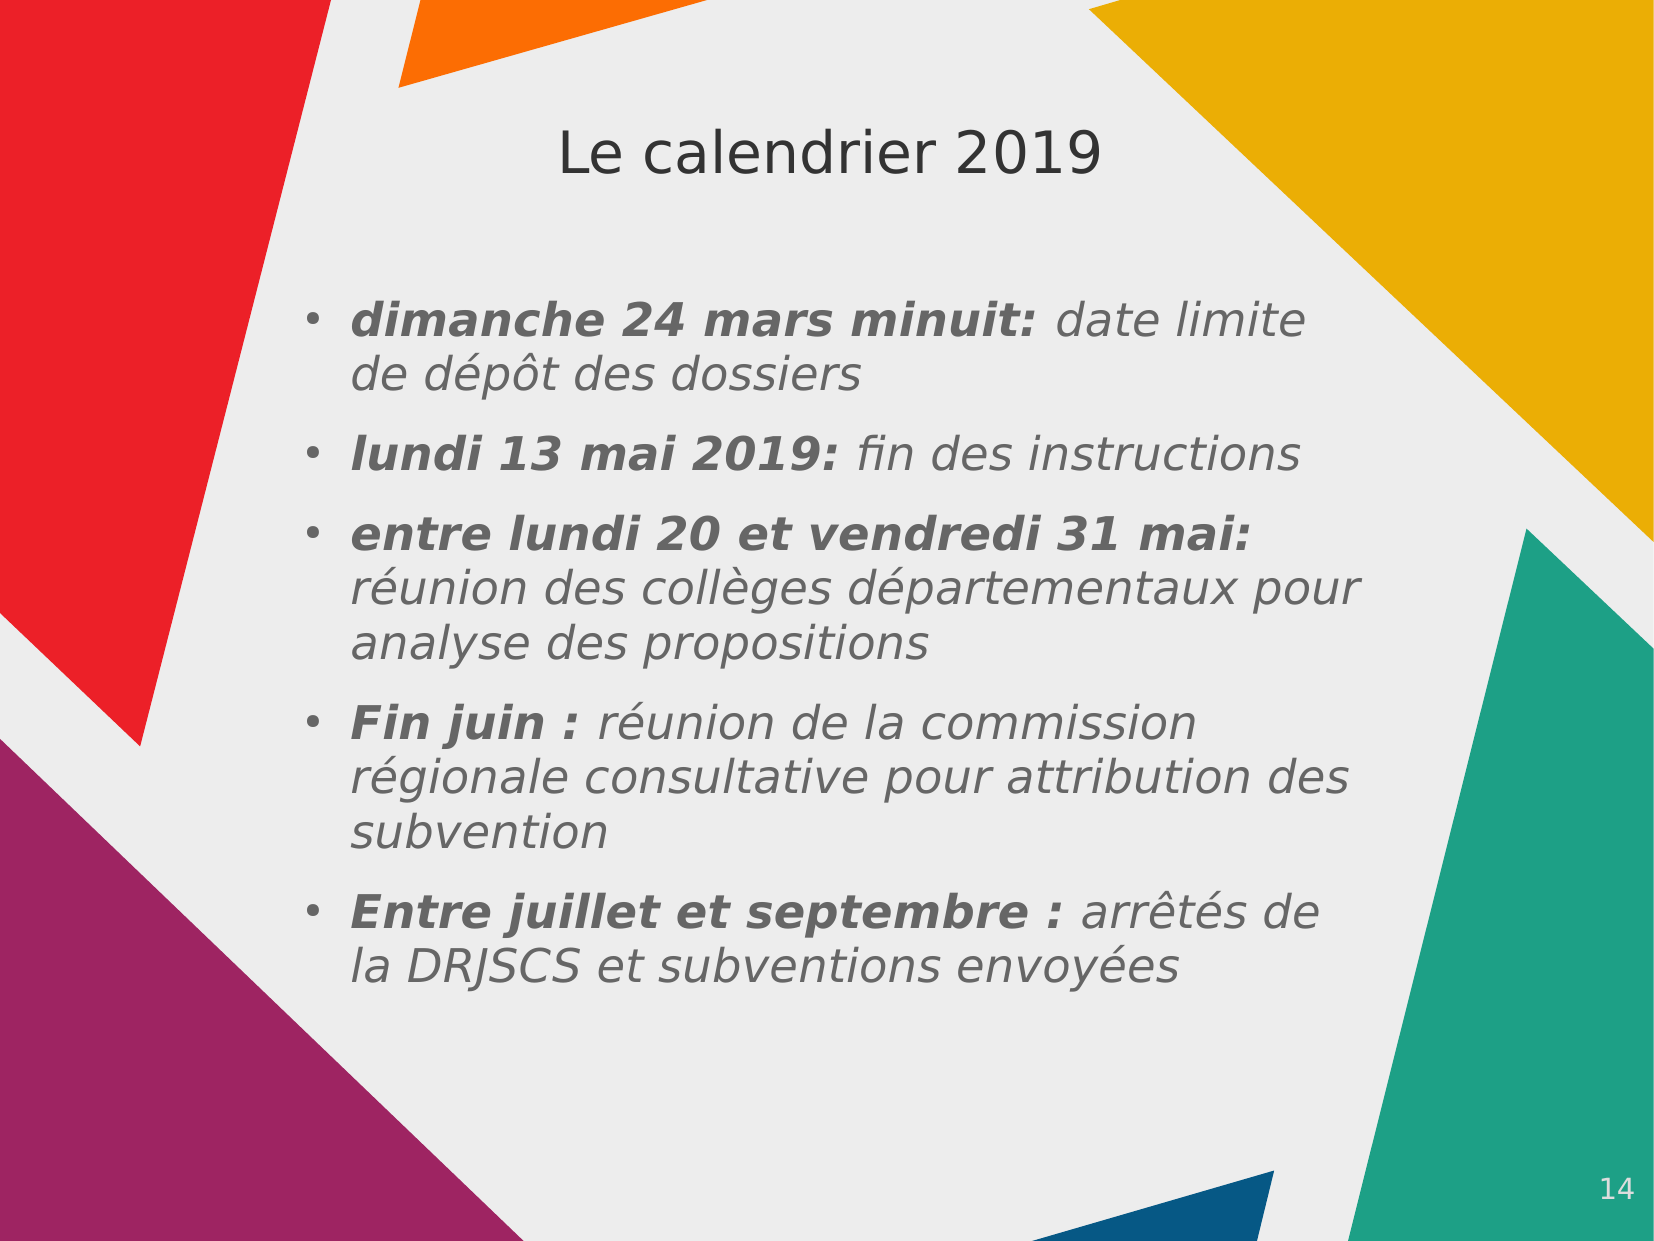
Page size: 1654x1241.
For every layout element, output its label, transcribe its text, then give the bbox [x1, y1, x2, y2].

title Le calendrier 2019 [289, 49, 1372, 212]
list dimanche 24 mars minuit: date limite de dépôt des dossiers lundi 13 mai 2019: fin des instructions entre lundi 20 et vendredi 31 mai: réunion des collèges départementaux pour analyse des propositions Fin juin : réunion de la commission régionale consultative pour attribution des subvention Entre juillet et septembre : arrêtés de la DRJSCS et subventions envoyées [289, 212, 1372, 1012]
